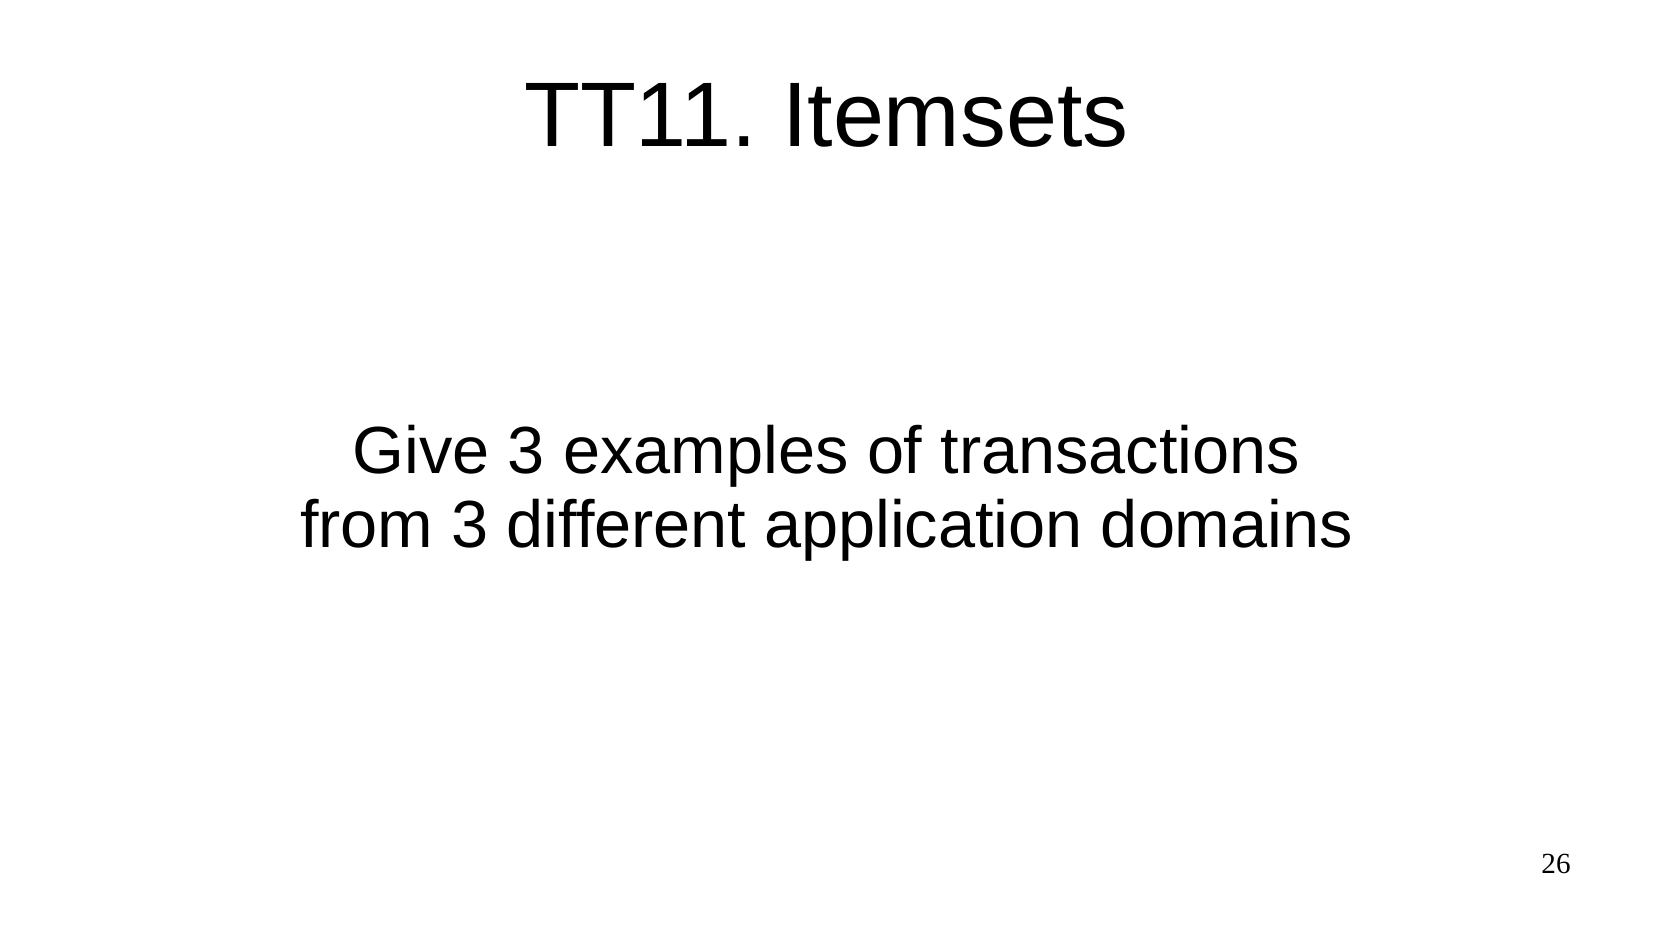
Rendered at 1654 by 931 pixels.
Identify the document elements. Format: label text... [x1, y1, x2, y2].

title TT11. Itemsets [82, 37, 1571, 193]
subtitle Give 3 examples of transactions from 3 different application domains [82, 217, 1571, 758]
